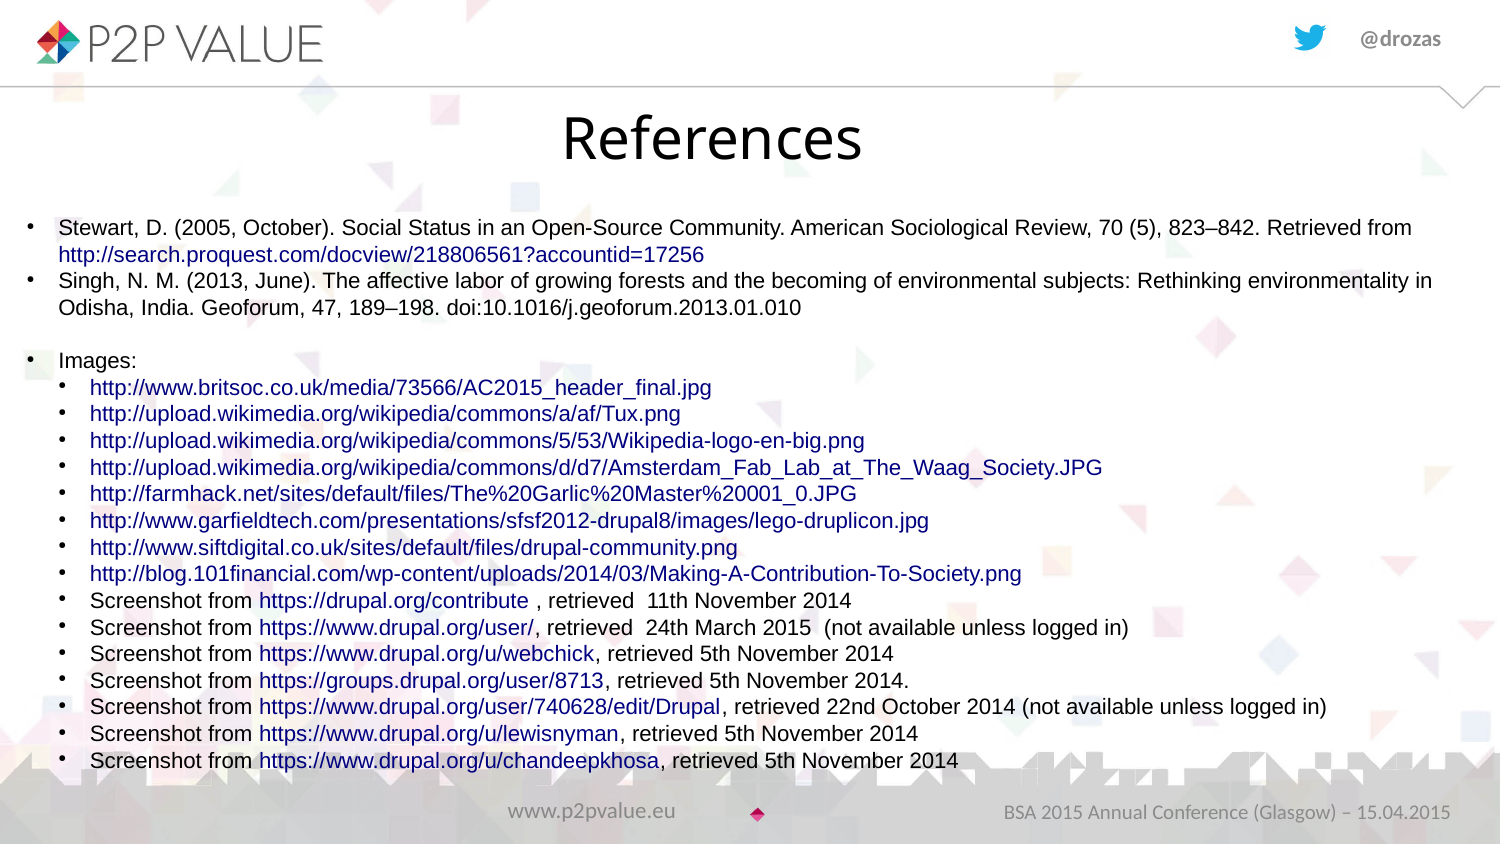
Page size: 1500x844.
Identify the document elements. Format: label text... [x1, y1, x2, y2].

picture [0, 0, 1500, 844]
title References [60, 92, 1366, 180]
text_box @drozas [1333, 15, 1455, 60]
subtitle Stewart, D. (2005, October). Social Status in an Open-Source Community. American Sociological Review, 70 (5), 823–842. Retrieved from http://search.proquest.com/docview/218806561?accountid=17256 Singh, N. M. (2013, June). The affective labor of growing forests and the becoming of environmental subjects: Rethinking environmentality in Odisha, India. Geoforum, 47, 189–198. doi:10.1016/j.geoforum.2013.01.010 Images: http://www.britsoc.co.uk/media/73566/AC2015_header_final.jpg http://upload.wikimedia.org/wikipedia/commons/a/af/Tux.png http://upload.wikimedia.org/wikipedia/commons/5/53/Wikipedia-logo-en-big.png http://upload.wikimedia.org/wikipedia/commons/d/d7/Amsterdam_Fab_Lab_at_The_Waag_Society.JPG http://farmhack.net/sites/default/files/The%20Garlic%20Master%20001_0.JPG http://www.garfieldtech.com/presentations/sfsf2012-drupal8/images/lego-druplicon.jpg http://www.siftdigital.co.uk/sites/default/files/drupal-community.png http://blog.101financial.com/wp-content/uploads/2014/03/Making-A-Contribution-To-Society.png Screenshot from https://drupal.org/contribute , retrieved 11th November 2014 Screenshot from https://www.drupal.org/user/, retrieved 24th March 2015 (not available unless logged in) Screenshot from https://www.drupal.org/u/webchick, retrieved 5th November 2014 Screenshot from https://groups.drupal.org/user/8713, retrieved 5th November 2014. Screenshot from https://www.drupal.org/user/740628/edit/Drupal, retrieved 22nd October 2014 (not available unless logged in) Screenshot from https://www.drupal.org/u/lewisnyman, retrieved 5th November 2014 Screenshot from https://www.drupal.org/u/chandeepkhosa, retrieved 5th November 2014 [13, 180, 1494, 781]
text_box www.p2pvalue.eu [501, 789, 720, 829]
text_box BSA 2015 Annual Conference (Glasgow) – 15.04.2015 [777, 788, 1470, 834]
